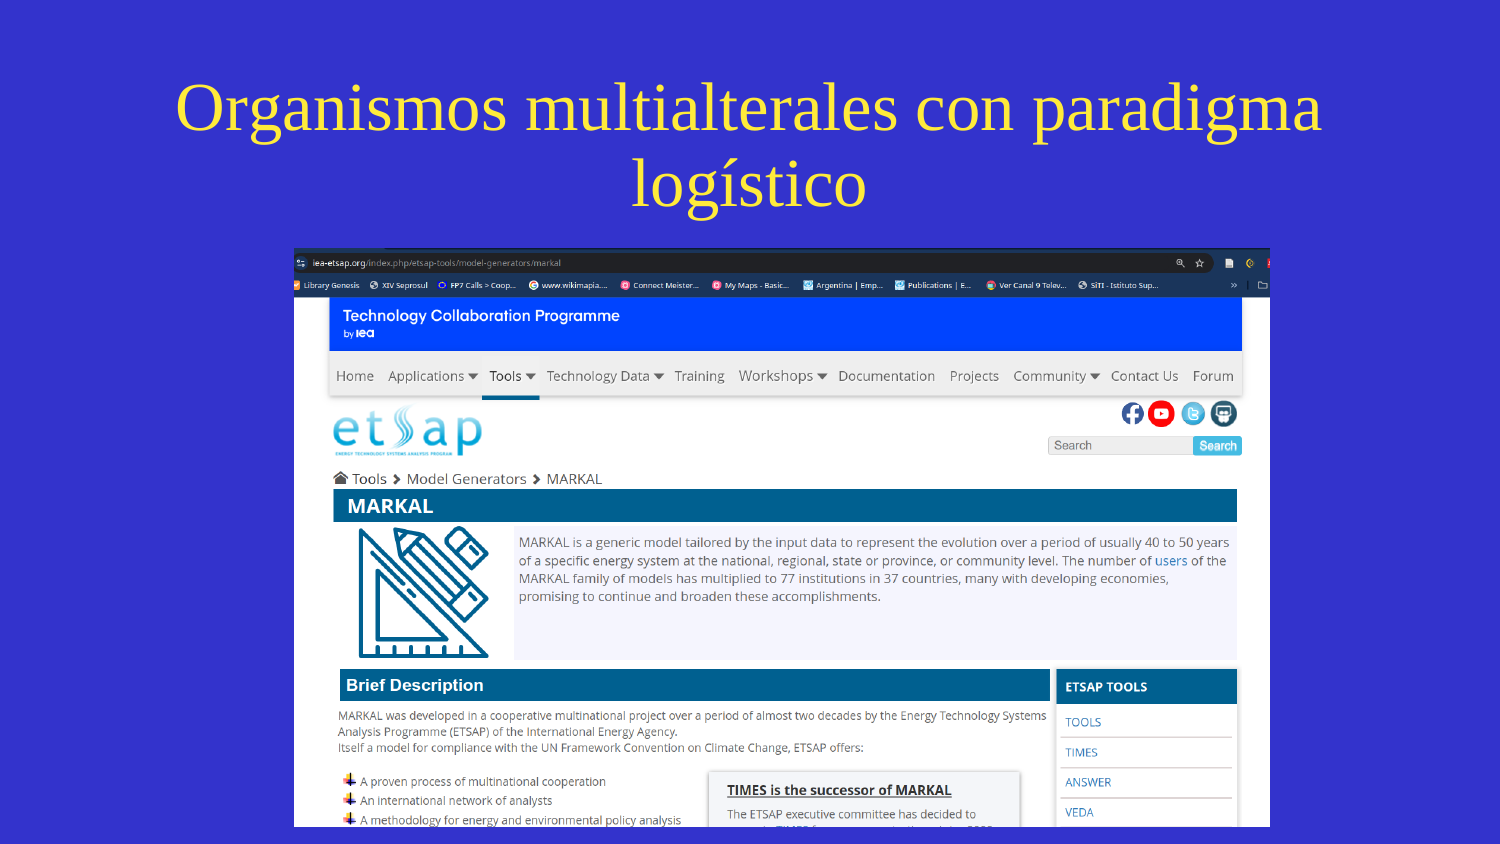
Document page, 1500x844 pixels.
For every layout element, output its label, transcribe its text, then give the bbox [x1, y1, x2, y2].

title Organismos multialterales con paradigma logístico [112, 61, 1388, 230]
picture [294, 248, 1270, 827]
